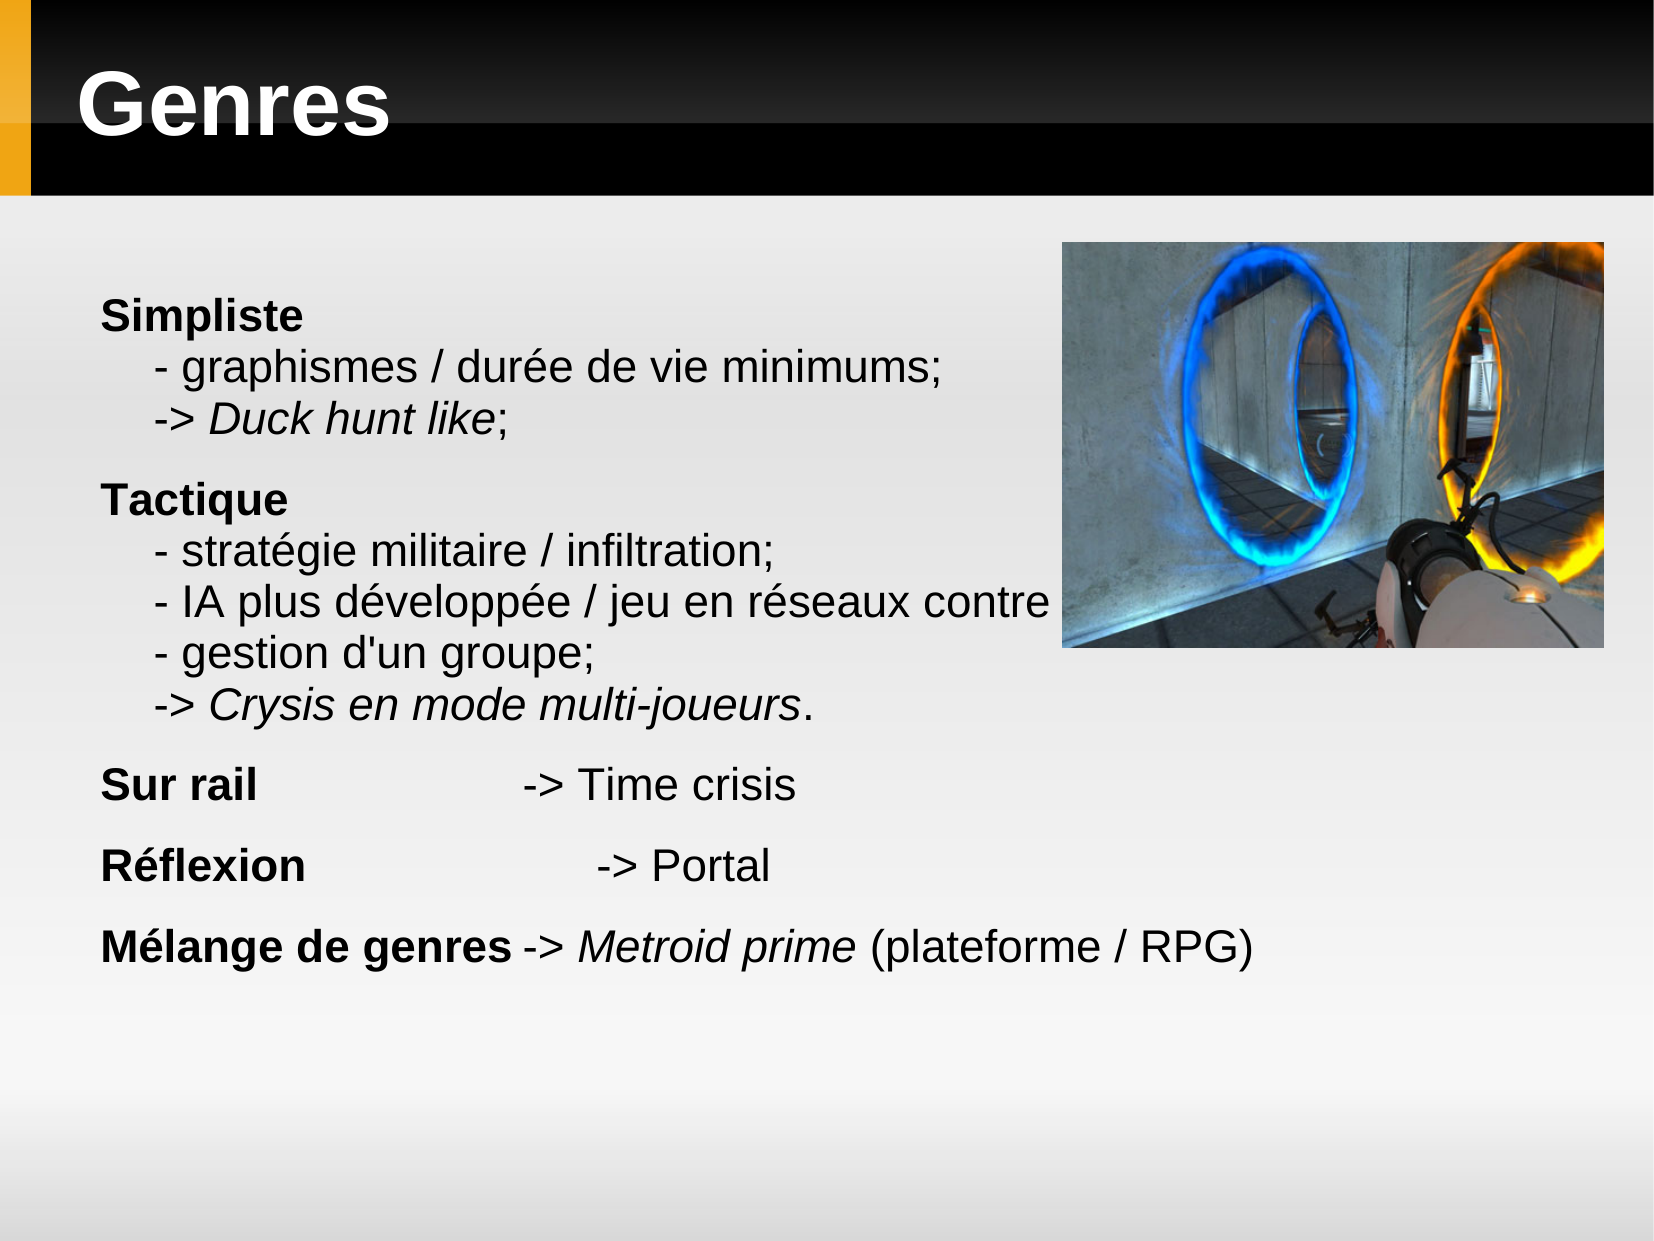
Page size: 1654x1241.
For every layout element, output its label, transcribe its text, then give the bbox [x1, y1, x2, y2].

picture [0, 0, 1654, 1241]
list Simpliste - graphismes / durée de vie minimums; -> Duck hunt like; Tactique - stratégie militaire / infiltration; - IA plus développée / jeu en réseaux contre des humains; - gestion d'un groupe; -> Crysis en mode multi-joueurs. Sur rail -> Time crisis Réflexion -> Portal Mélange de genres -> Metroid prime (plateforme / RPG) [82, 290, 1571, 1094]
title Genres [76, 7, 1565, 200]
